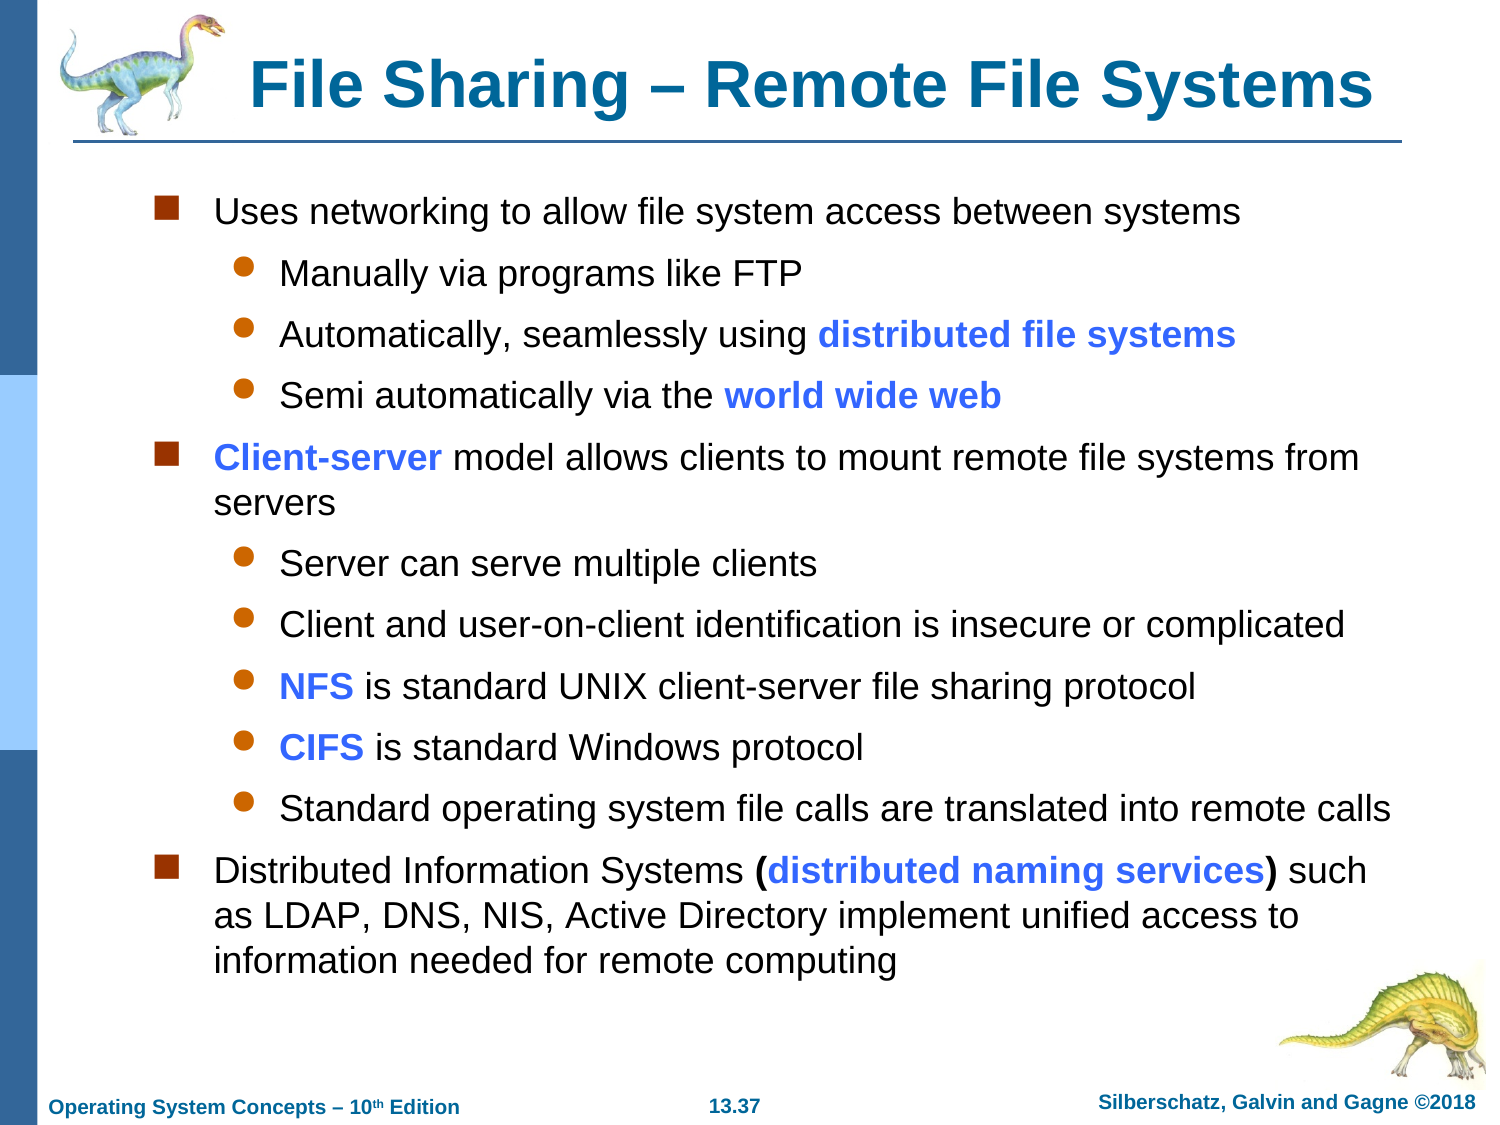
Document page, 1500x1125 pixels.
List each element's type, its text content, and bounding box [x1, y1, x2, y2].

title File Sharing – Remote File Systems [112, 34, 1500, 129]
picture [1415, 1094, 1423, 1099]
list Uses networking to allow file system access between systems Manually via programs like FTP Automatically, seamlessly using distributed file systems Semi automatically via the world wide web Client-server model allows clients to mount remote file systems from servers Server can serve multiple clients Client and user-on-client identification is insecure or complicated NFS is standard UNIX client-server file sharing protocol CIFS is standard Windows protocol Standard operating system file calls are translated into remote calls Distributed Information Systems (distributed naming services) such as LDAP, DNS, NIS, Active Directory implement unified access to information needed for remote computing [142, 179, 1431, 1045]
picture [46, 0, 243, 149]
picture [1275, 959, 1486, 1090]
